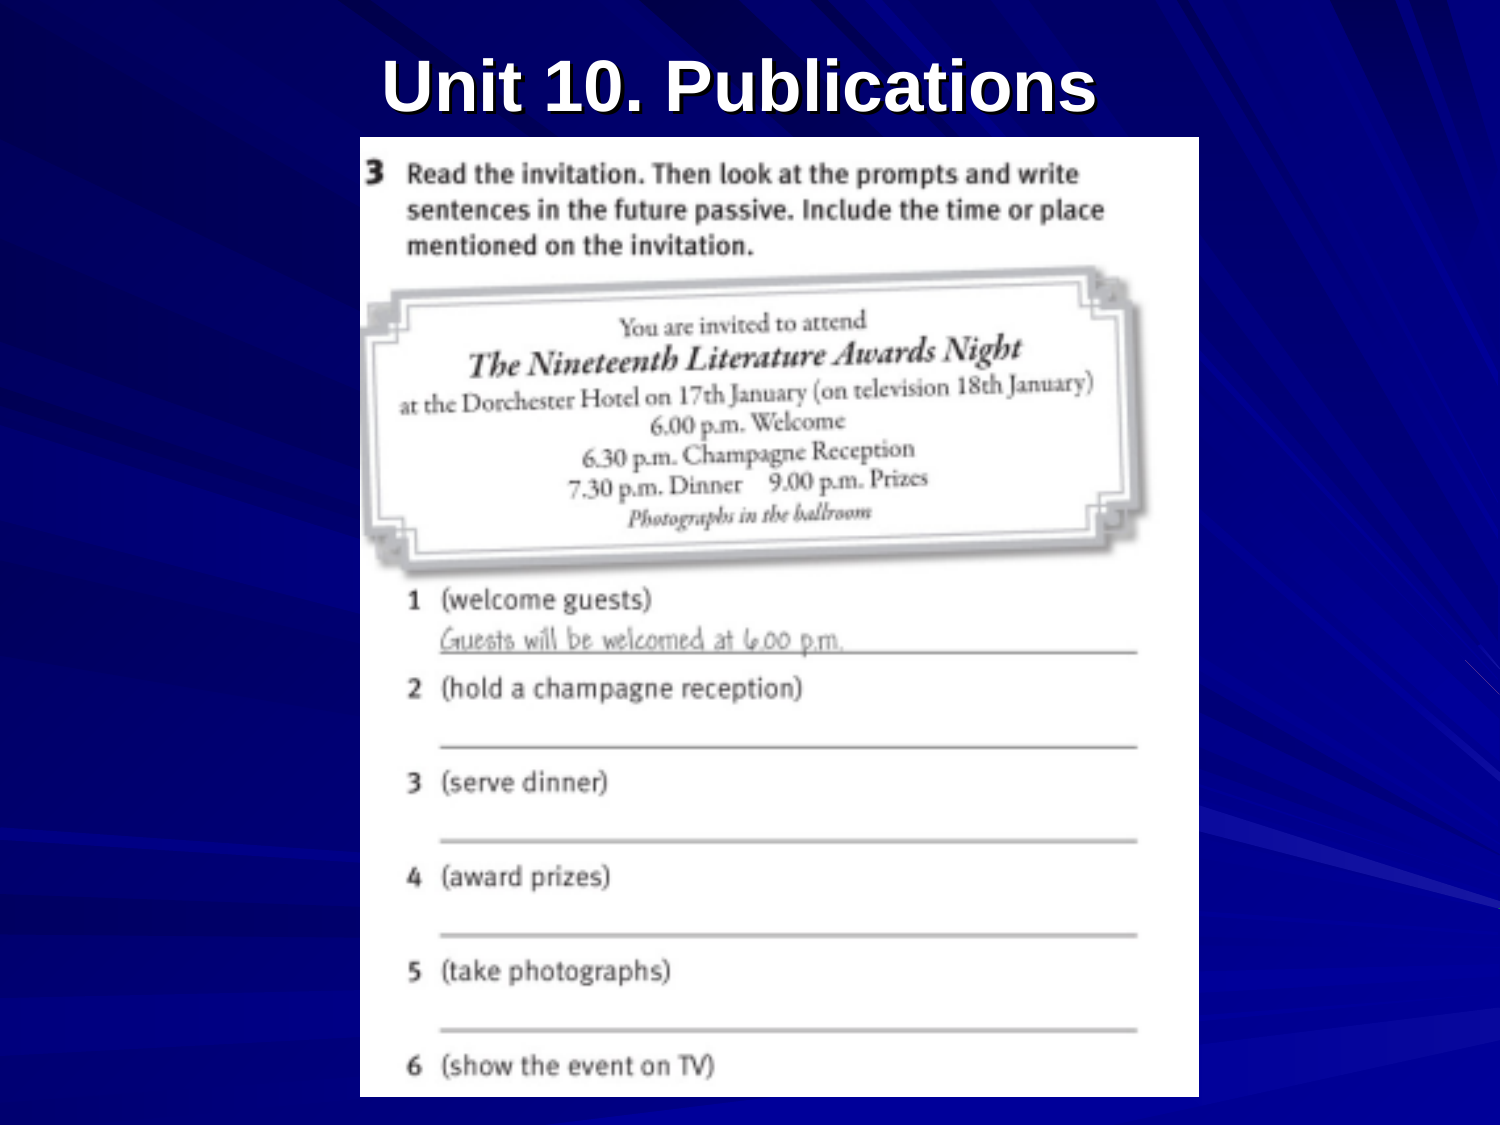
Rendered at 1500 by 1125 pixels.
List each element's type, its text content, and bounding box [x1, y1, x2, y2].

picture [360, 137, 1199, 1097]
list Unit 10. Publications [64, 30, 1415, 1006]
